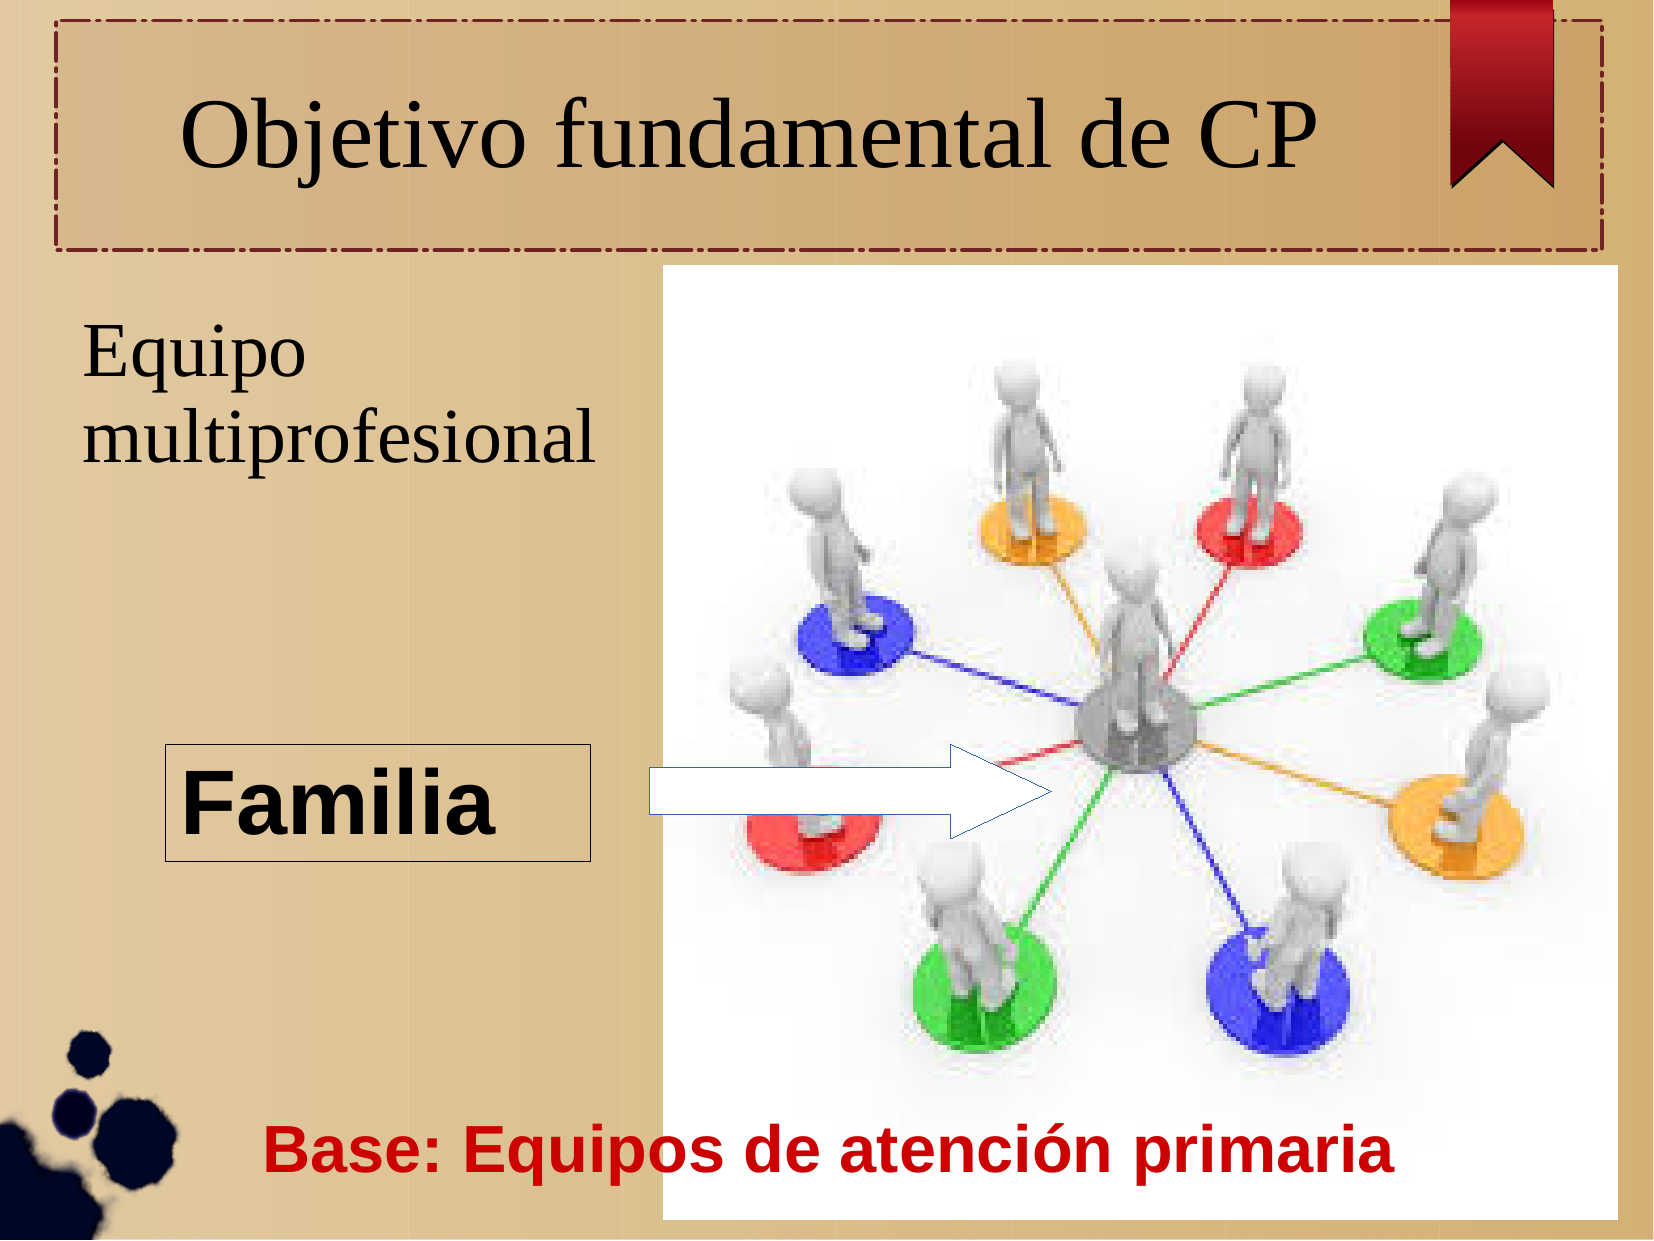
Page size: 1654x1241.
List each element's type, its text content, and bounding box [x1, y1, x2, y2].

text_box Base: Equipos de atención primaria [248, 1104, 1548, 1195]
title Objetivo fundamental de CP [59, 15, 1441, 252]
picture [663, 265, 1618, 1220]
text_box Familia [165, 744, 591, 862]
text_box Equipo multiprofesional [11, 307, 663, 1040]
text_box [649, 744, 1052, 839]
